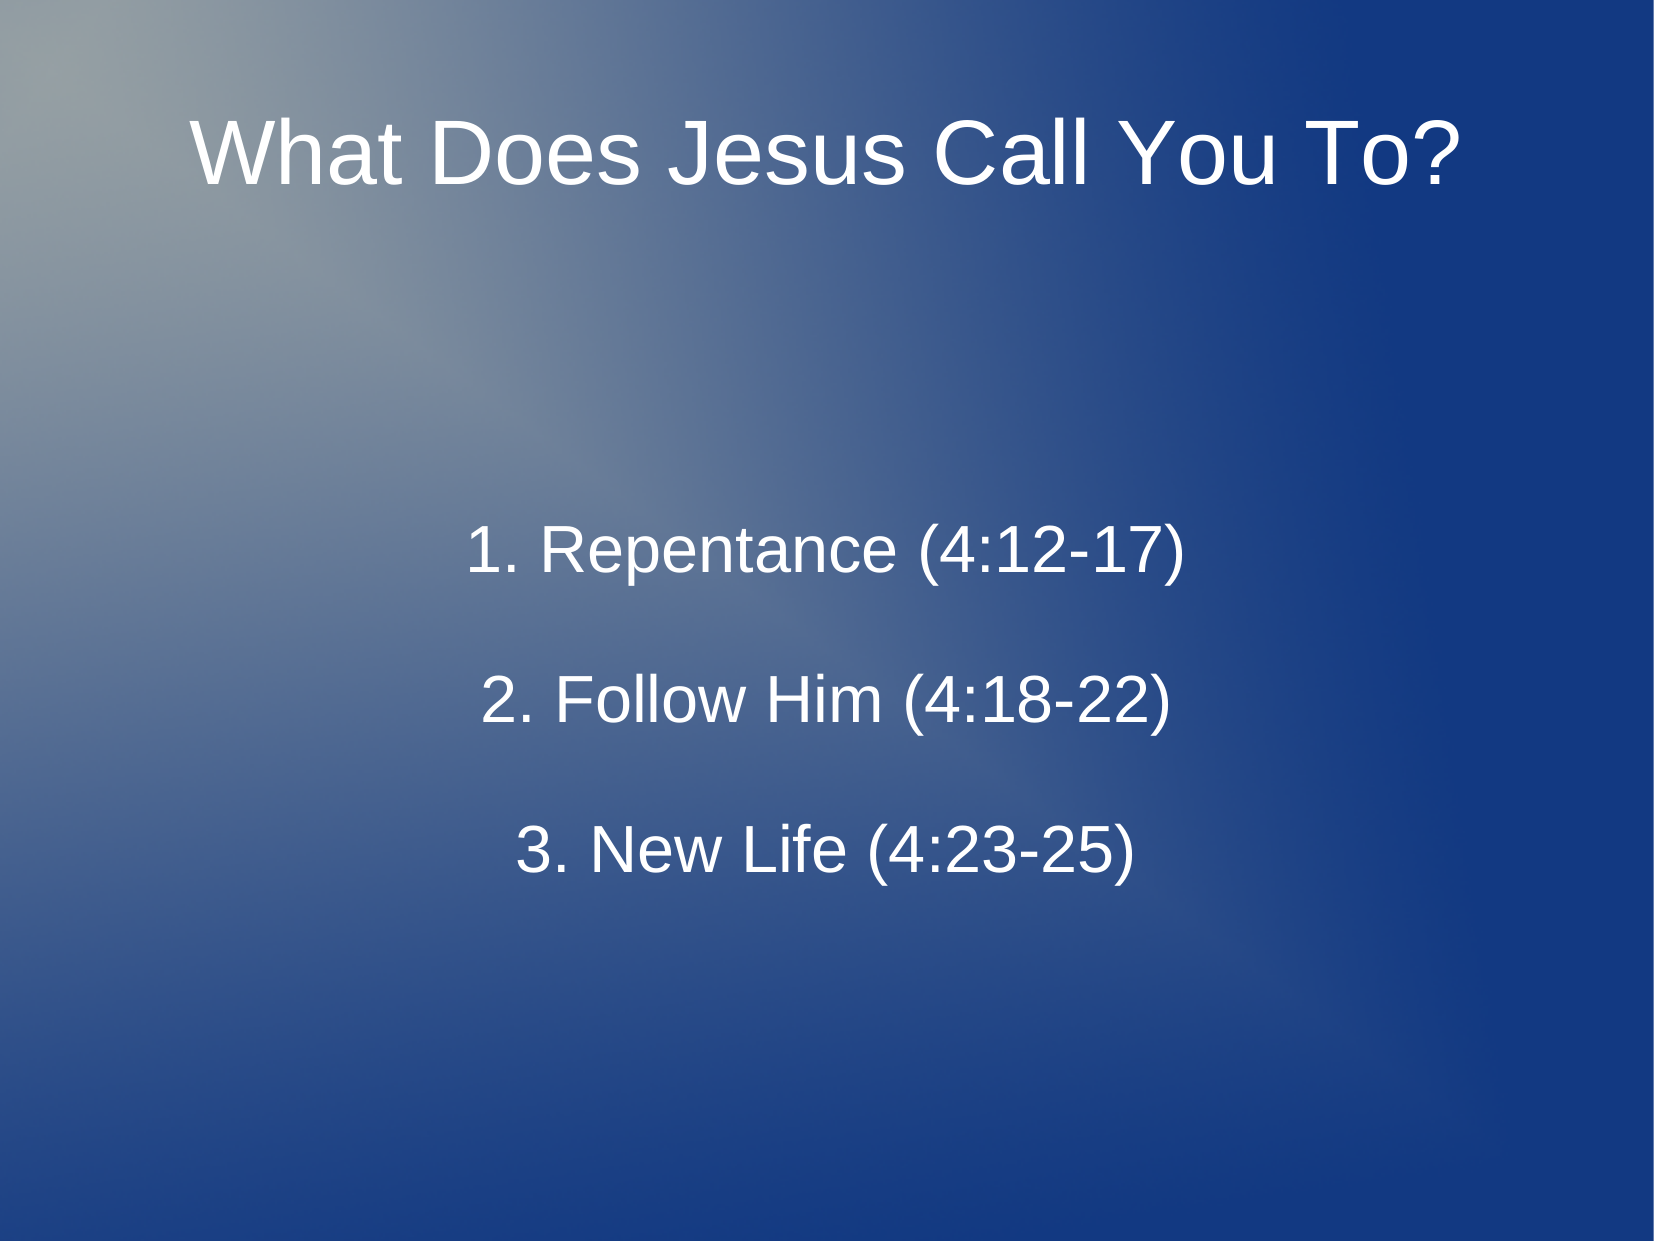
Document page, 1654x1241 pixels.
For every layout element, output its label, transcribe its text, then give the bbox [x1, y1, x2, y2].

title What Does Jesus Call You To? [82, 49, 1571, 257]
subtitle 1. Repentance (4:12-17) 2. Follow Him (4:18-22) 3. New Life (4:23-25) [82, 290, 1571, 1109]
picture [0, 0, 1654, 1241]
